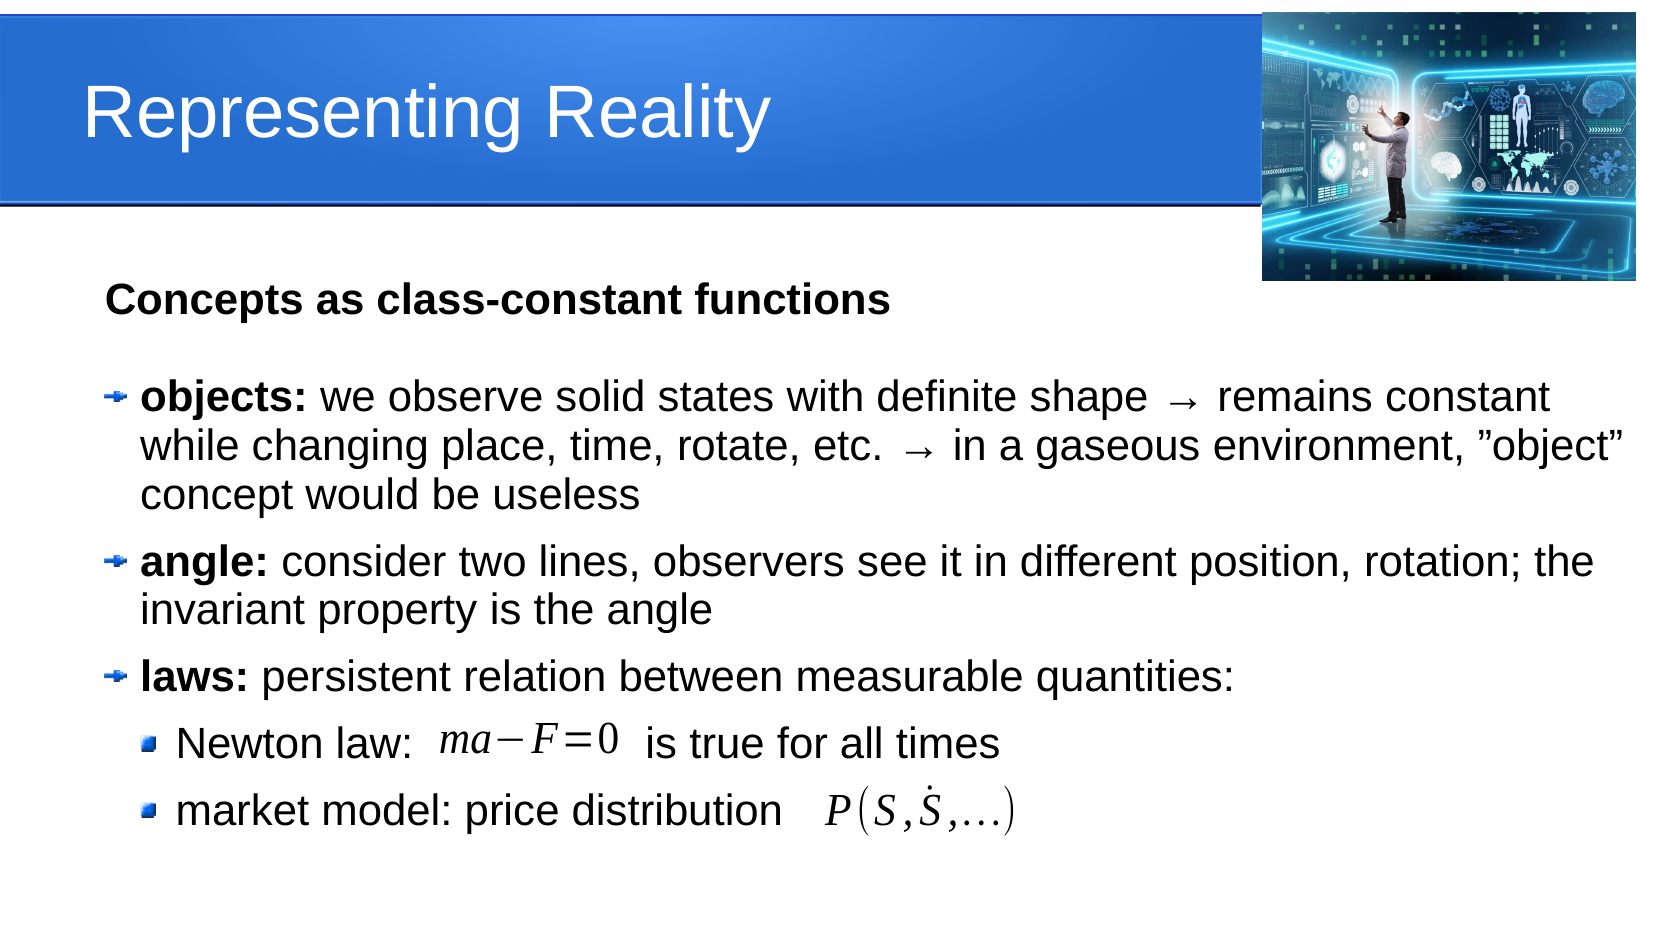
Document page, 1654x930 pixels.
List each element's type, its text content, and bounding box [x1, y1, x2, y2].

text_box Concepts as class-constant functions objects: we observe solid states with definite shape → remains constant while changing place, time, rotate, etc. → in a gaseous environment, ”object” concept would be useless angle: consider two lines, observers see it in different position, rotation; the invariant property is the angle laws: persistent relation between measurable quantities: Newton law: is true for all times market model: price distribution [90, 267, 1653, 882]
chart [428, 713, 630, 764]
picture [1262, 12, 1636, 281]
title Representing Reality [82, 35, 1234, 189]
chart [812, 783, 1028, 839]
